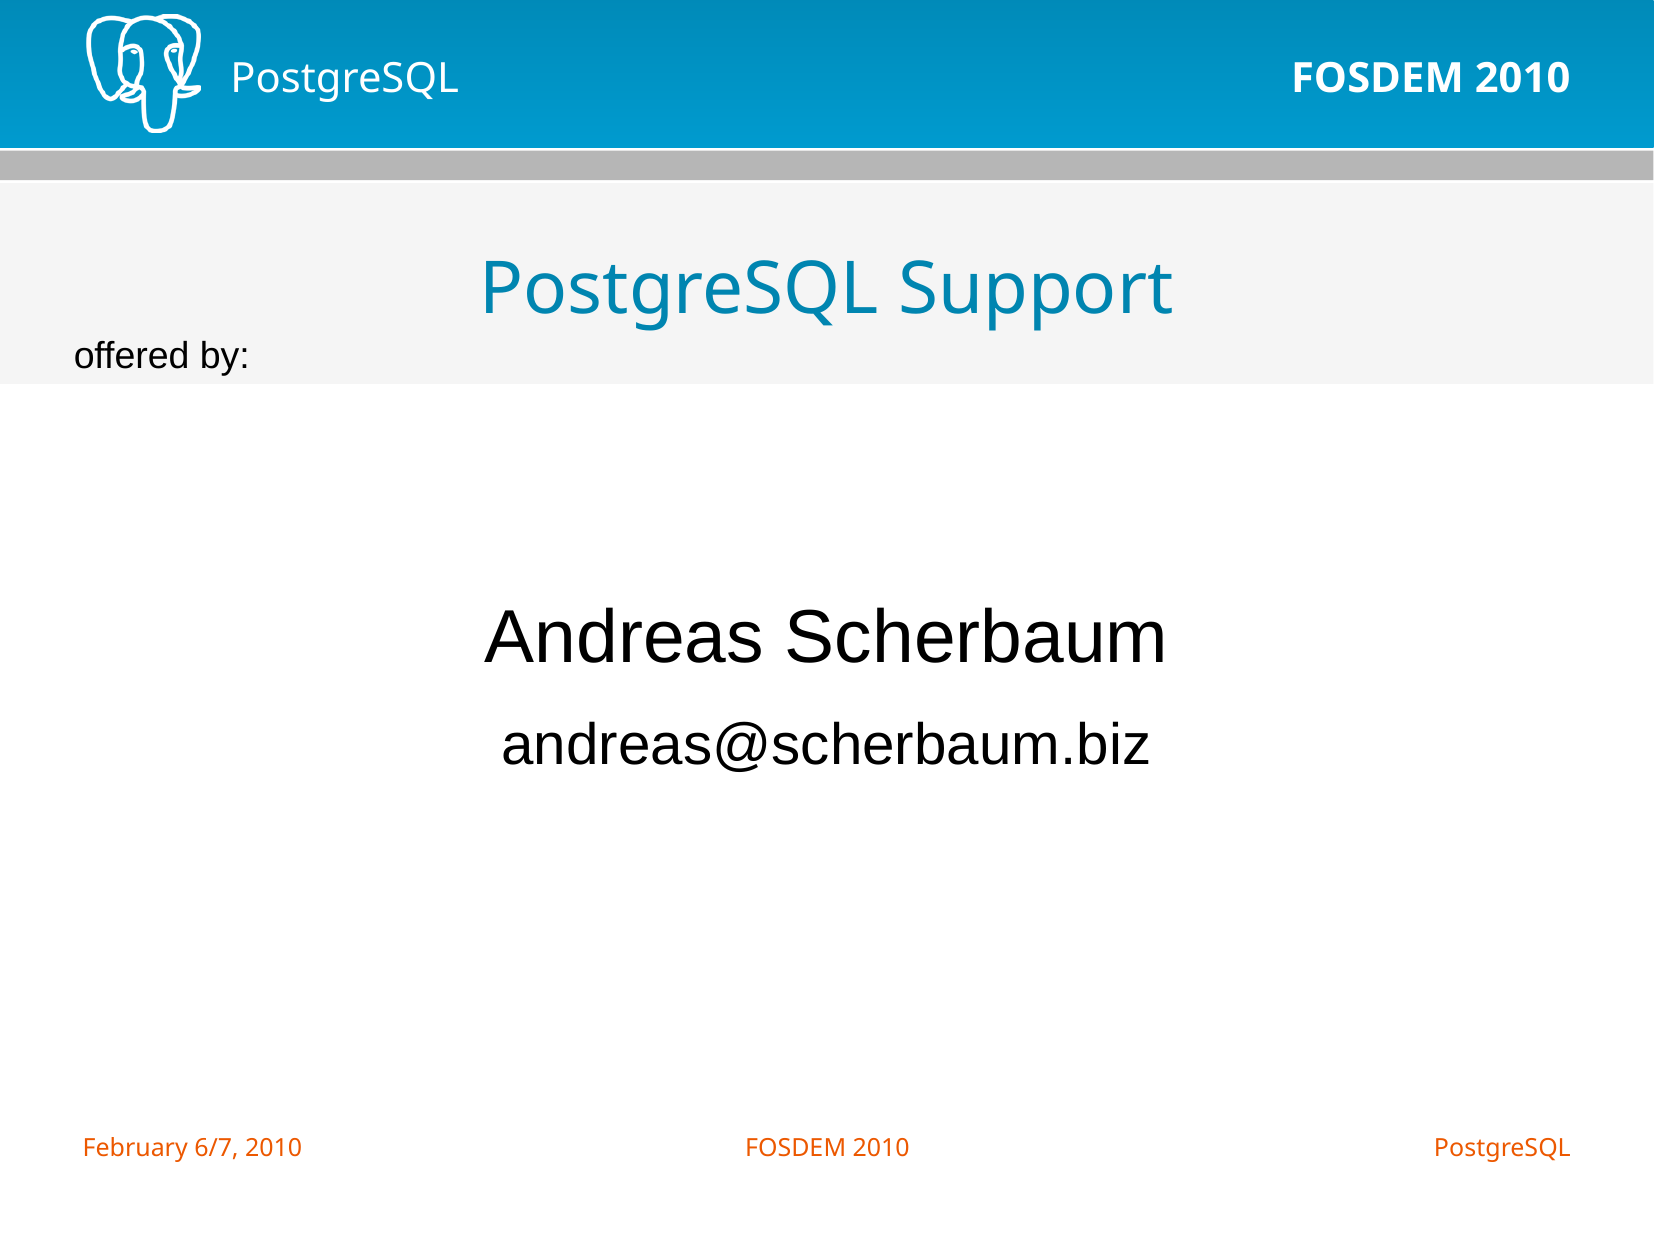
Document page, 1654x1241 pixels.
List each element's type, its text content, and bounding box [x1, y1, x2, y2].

title PostgreSQL Support [82, 200, 1571, 369]
text_box offered by: [59, 327, 355, 384]
text_box Andreas Scherbaum andreas@scherbaum.biz [469, 545, 1184, 742]
picture [87, 15, 200, 132]
